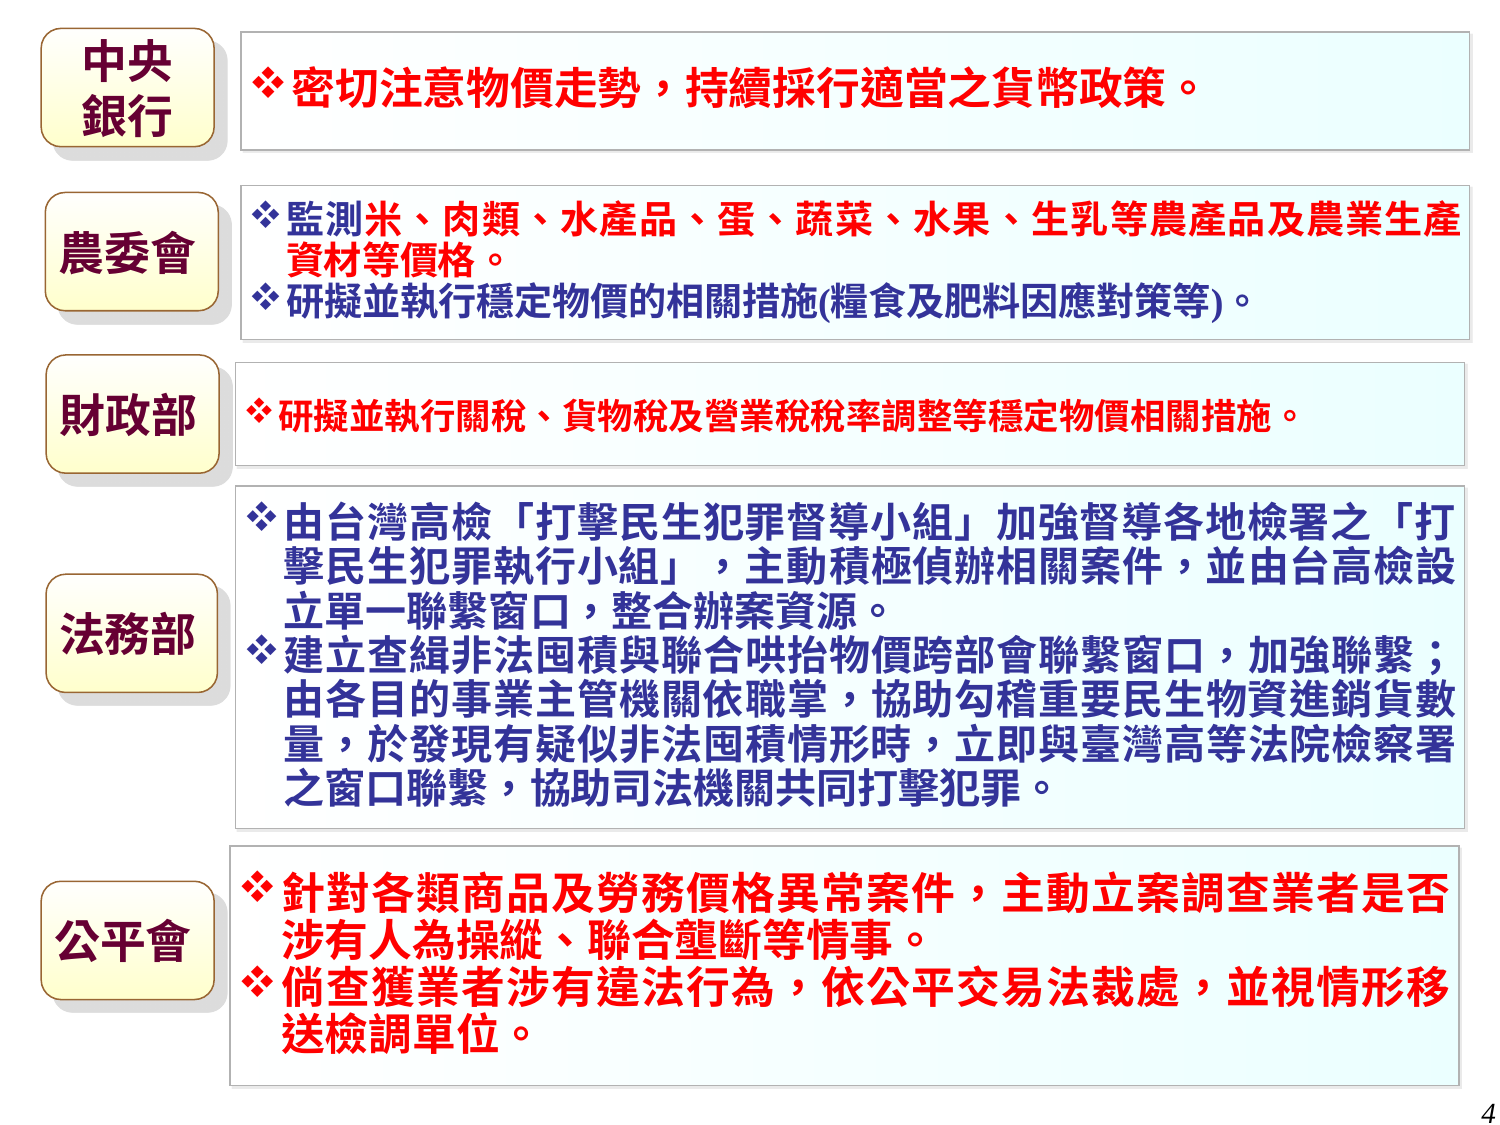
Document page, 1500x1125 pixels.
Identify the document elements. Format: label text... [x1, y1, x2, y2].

text_box 由台灣高檢「打擊民生犯罪督導小組」加強督導各地檢署之「打擊民生犯罪執行小組」，主動積極偵辦相關案件，並由台高檢設立單一聯繫窗口，整合辦案資源。 建立查緝非法囤積與聯合哄抬物價跨部會聯繫窗口，加強聯繫；由各目的事業主管機關依職掌，協助勾稽重要民生物資進銷貨數量，於發現有疑似非法囤積情形時，立即與臺灣高等法院檢察署之窗口聯繫，協助司法機關共同打擊犯罪。 [235, 486, 1465, 829]
text_box 公平會 [41, 881, 215, 1000]
text_box 農委會 [45, 192, 219, 311]
text_box 研擬並執行關稅、貨物稅及營業稅稅率調整等穩定物價相關措施。 [235, 362, 1465, 466]
text_box <編號> [1153, 1079, 1500, 1125]
text_box 法務部 [46, 574, 218, 693]
text_box 針對各類商品及勞務價格異常案件，主動立案調查業者是否涉有人為操縱、聯合壟斷等情事。 倘查獲業者涉有違法行為，依公平交易法裁處，並視情形移送檢調單位。 [230, 846, 1459, 1086]
text_box 監測米、肉類、水產品、蛋、蔬菜、水果、生乳等農產品及農業生產資材等價格。 研擬並執行穩定物價的相關措施(糧食及肥料因應對策等)。 [240, 185, 1470, 340]
text_box 財政部 [46, 354, 220, 474]
text_box 密切注意物價走勢，持續採行適當之貨幣政策。 [240, 31, 1470, 150]
text_box 中央 銀行 [41, 28, 215, 147]
